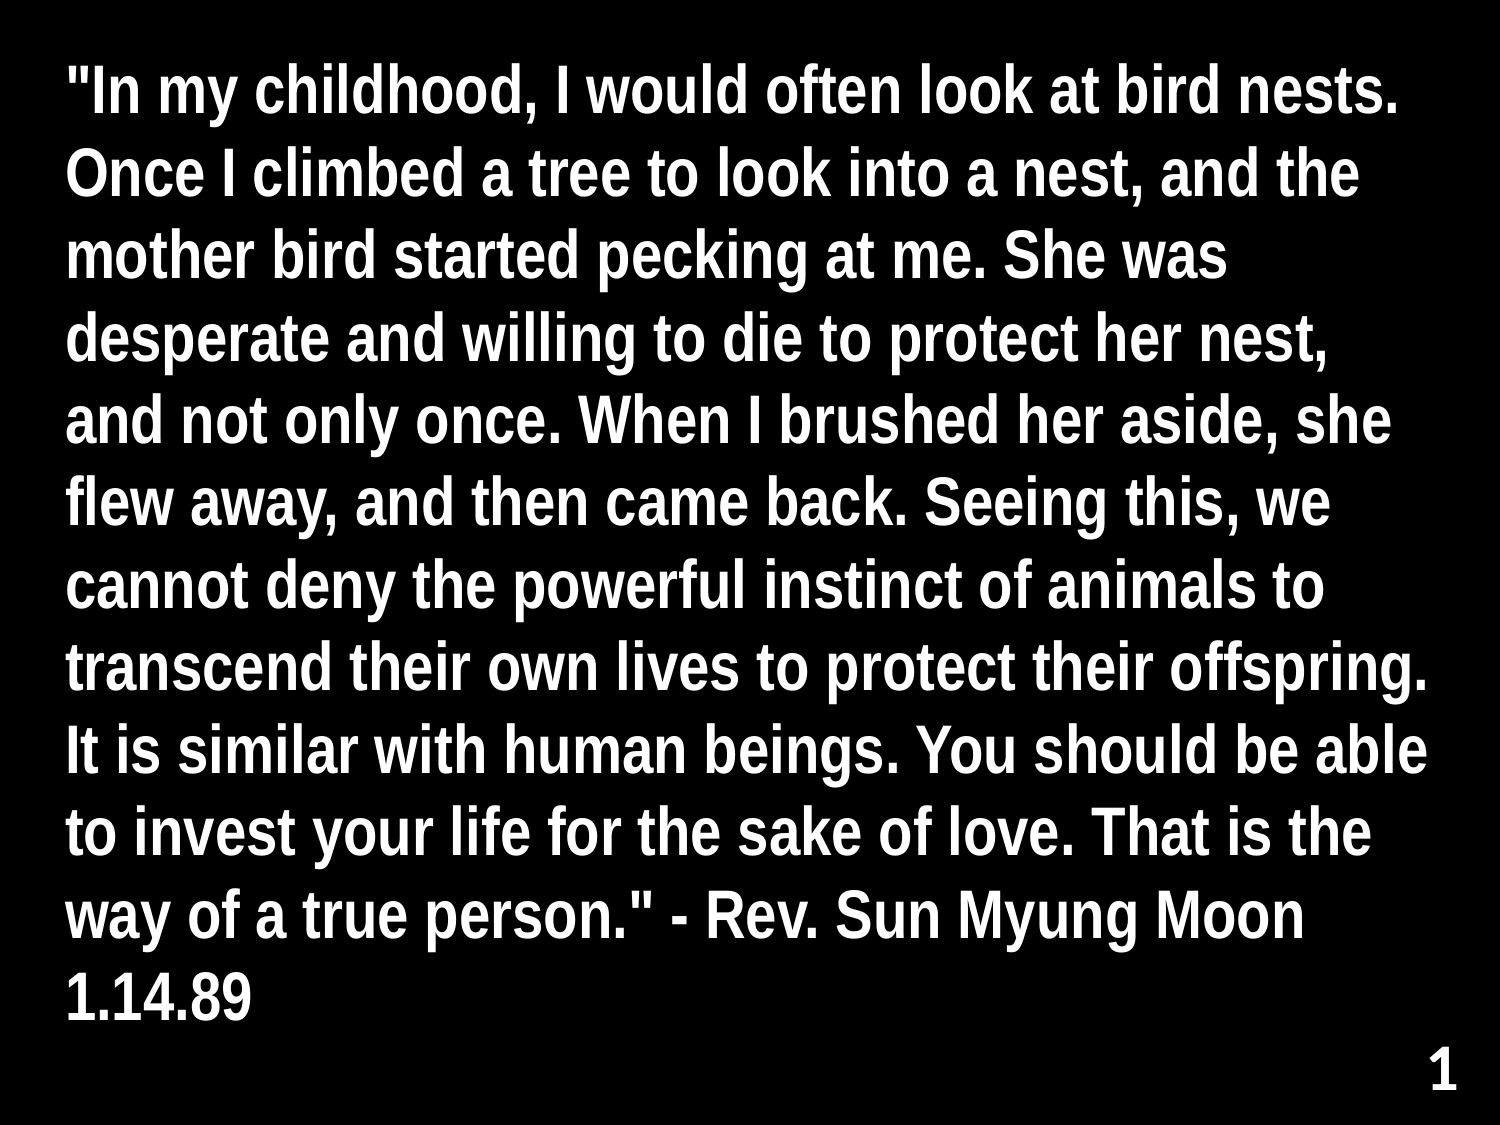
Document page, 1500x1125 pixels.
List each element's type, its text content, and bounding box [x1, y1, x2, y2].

text_box "In my childhood, I would often look at bird nests. Once I climbed a tree to look into a nest, and the mother bird started pecking at me. She was desperate and willing to die to protect her nest, and not only once. When I brushed her aside, she flew away, and then came back. Seeing this, we cannot deny the powerful instinct of animals to transcend their own lives to protect their offspring. It is similar with human beings. You should be able to invest your life for the sake of love. That is the way of a true person." - Rev. Sun Myung Moon 1.14.89 [50, 37, 1450, 1042]
text_box 1 [1410, 1016, 1476, 1113]
